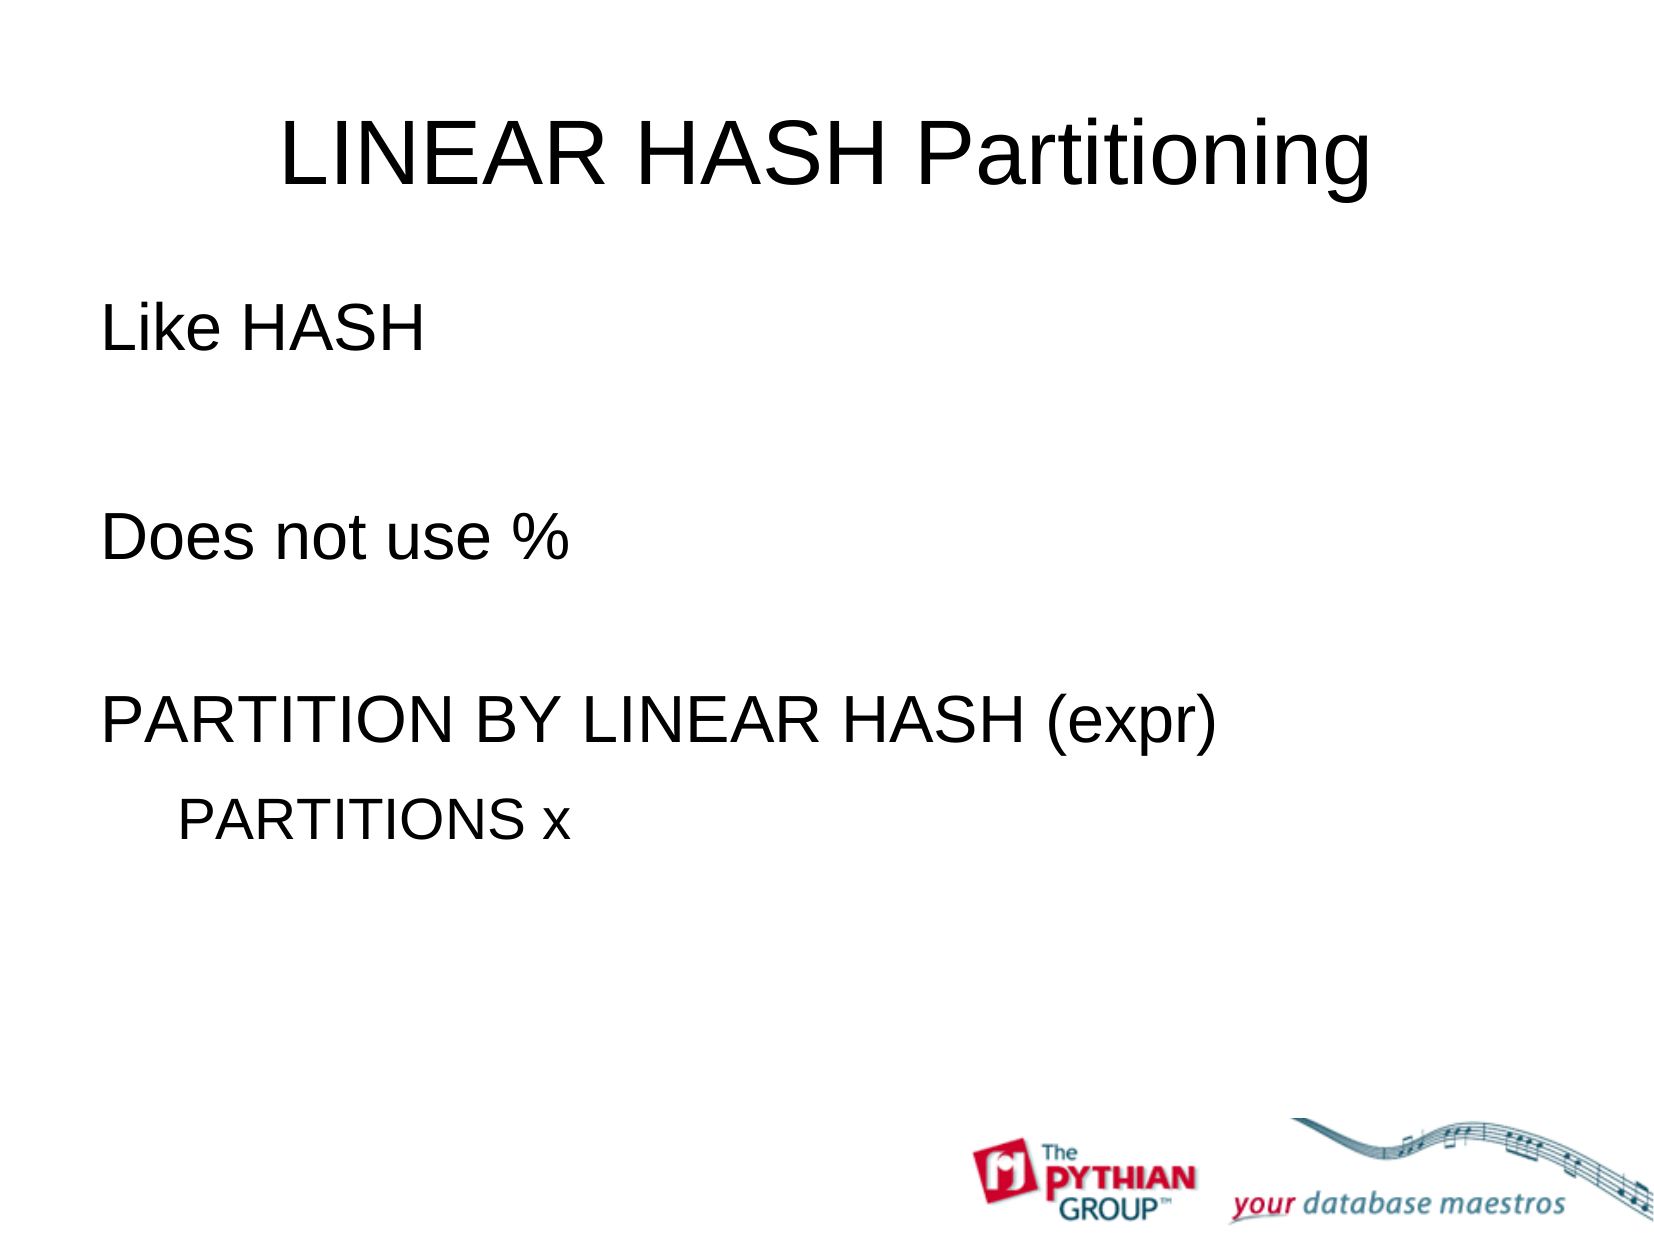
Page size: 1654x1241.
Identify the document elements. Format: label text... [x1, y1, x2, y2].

list Like HASH Does not use % PARTITION BY LINEAR HASH (expr) PARTITIONS x [82, 290, 1571, 1094]
title LINEAR HASH Partitioning [82, 49, 1571, 257]
picture [955, 1118, 1654, 1241]
